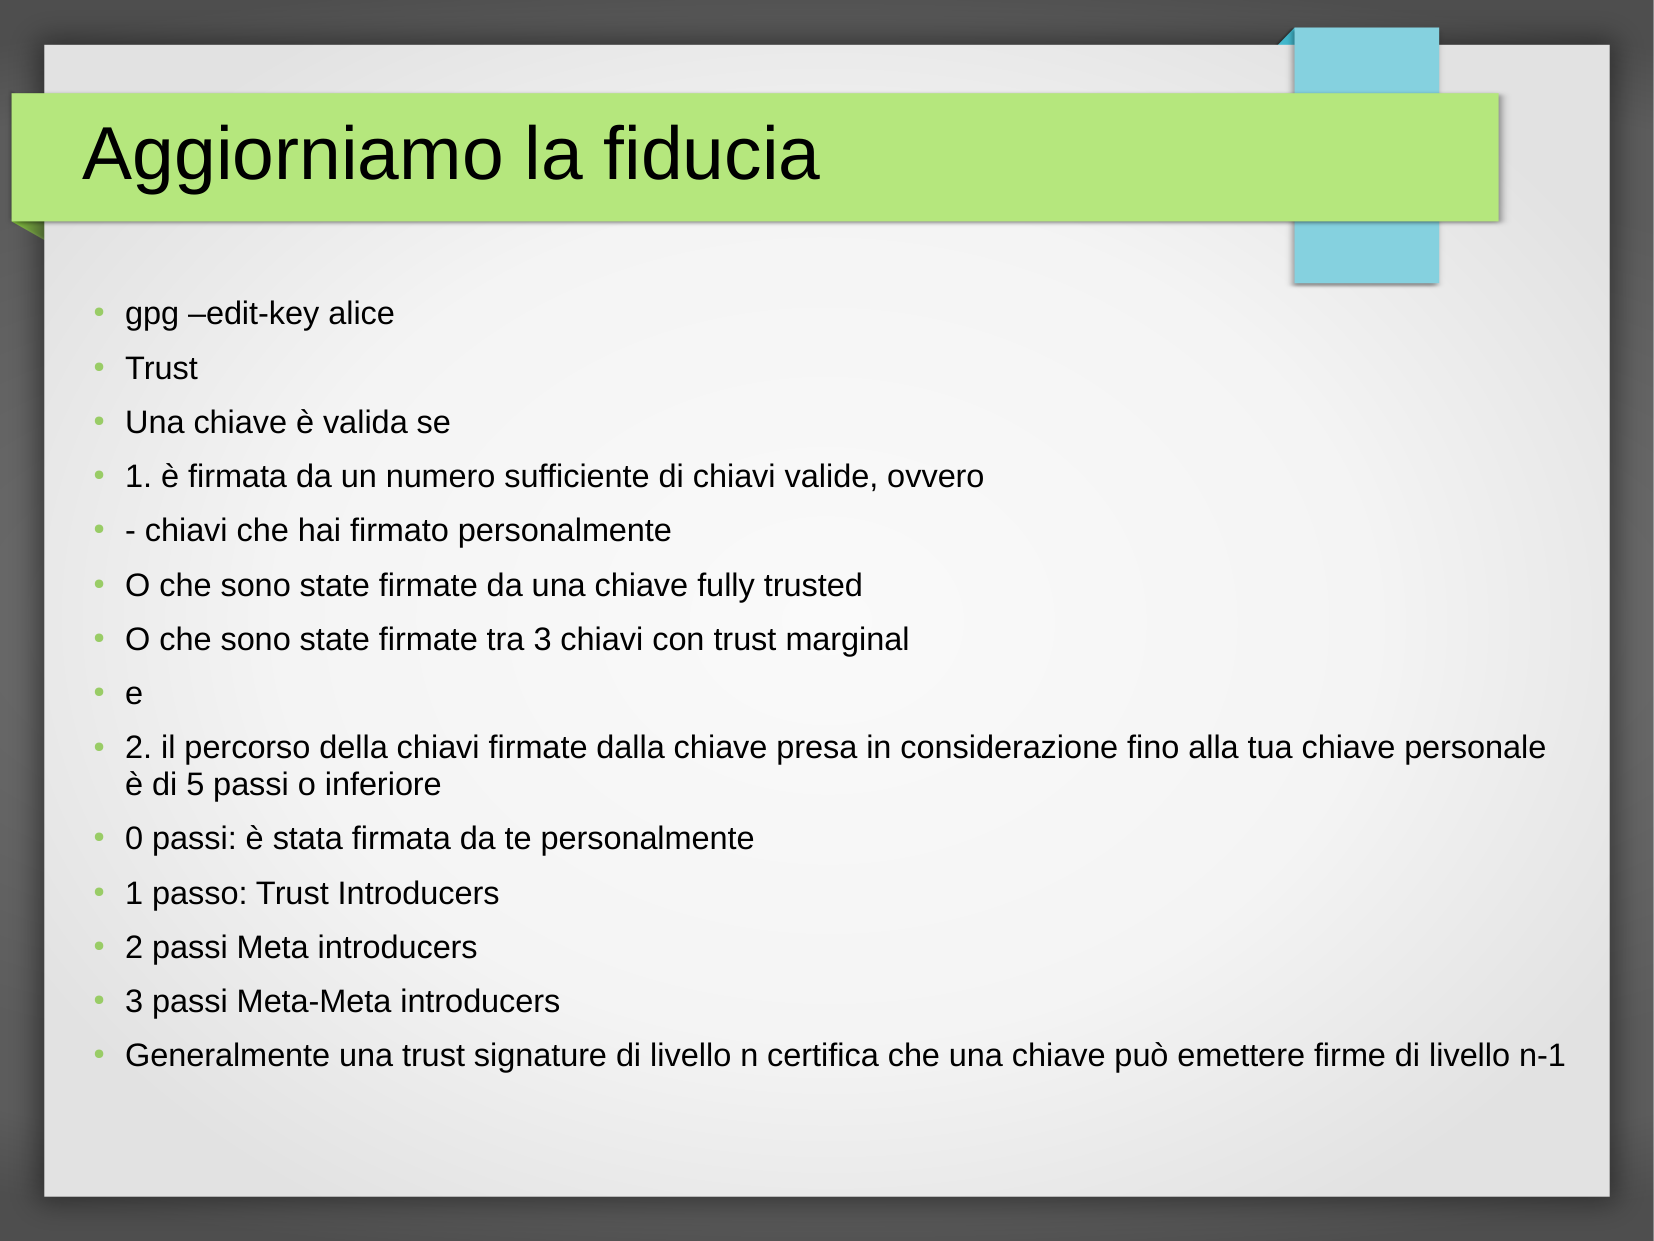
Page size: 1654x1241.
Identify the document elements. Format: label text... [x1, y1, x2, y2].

list gpg –edit-key alice Trust Una chiave è valida se 1. è firmata da un numero sufficiente di chiavi valide, ovvero - chiavi che hai firmato personalmente O che sono state firmate da una chiave fully trusted O che sono state firmate tra 3 chiavi con trust marginal e 2. il percorso della chiavi firmate dalla chiave presa in considerazione fino alla tua chiave personale è di 5 passi o inferiore 0 passi: è stata firmata da te personalmente 1 passo: Trust Introducers 2 passi Meta introducers 3 passi Meta-Meta introducers Generalmente una trust signature di livello n certifica che una chiave può emettere firme di livello n-1 [82, 295, 1571, 1111]
picture [0, 0, 1654, 1241]
title Aggiorniamo la fiducia [82, 94, 1264, 213]
